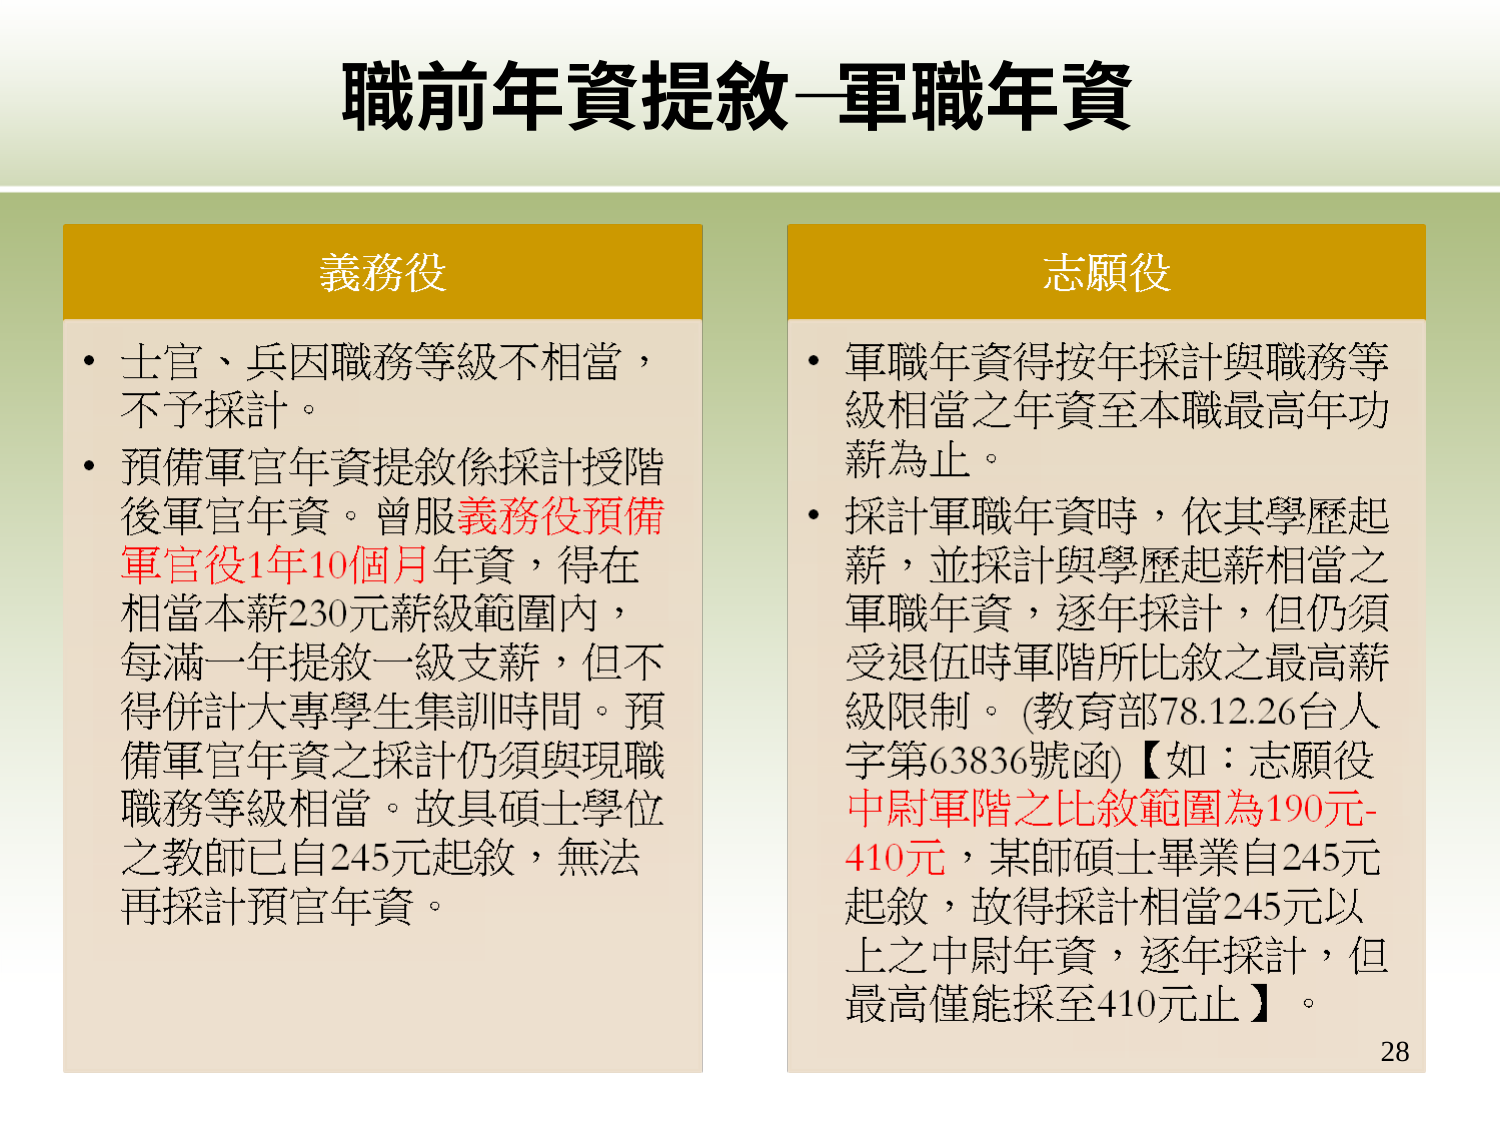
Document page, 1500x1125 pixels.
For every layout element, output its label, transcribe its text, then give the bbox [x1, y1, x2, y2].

picture [0, 0, 1500, 1125]
text_box <number> [1074, 1024, 1426, 1103]
title 職前年資提敘—軍職年資 [194, 42, 1308, 147]
